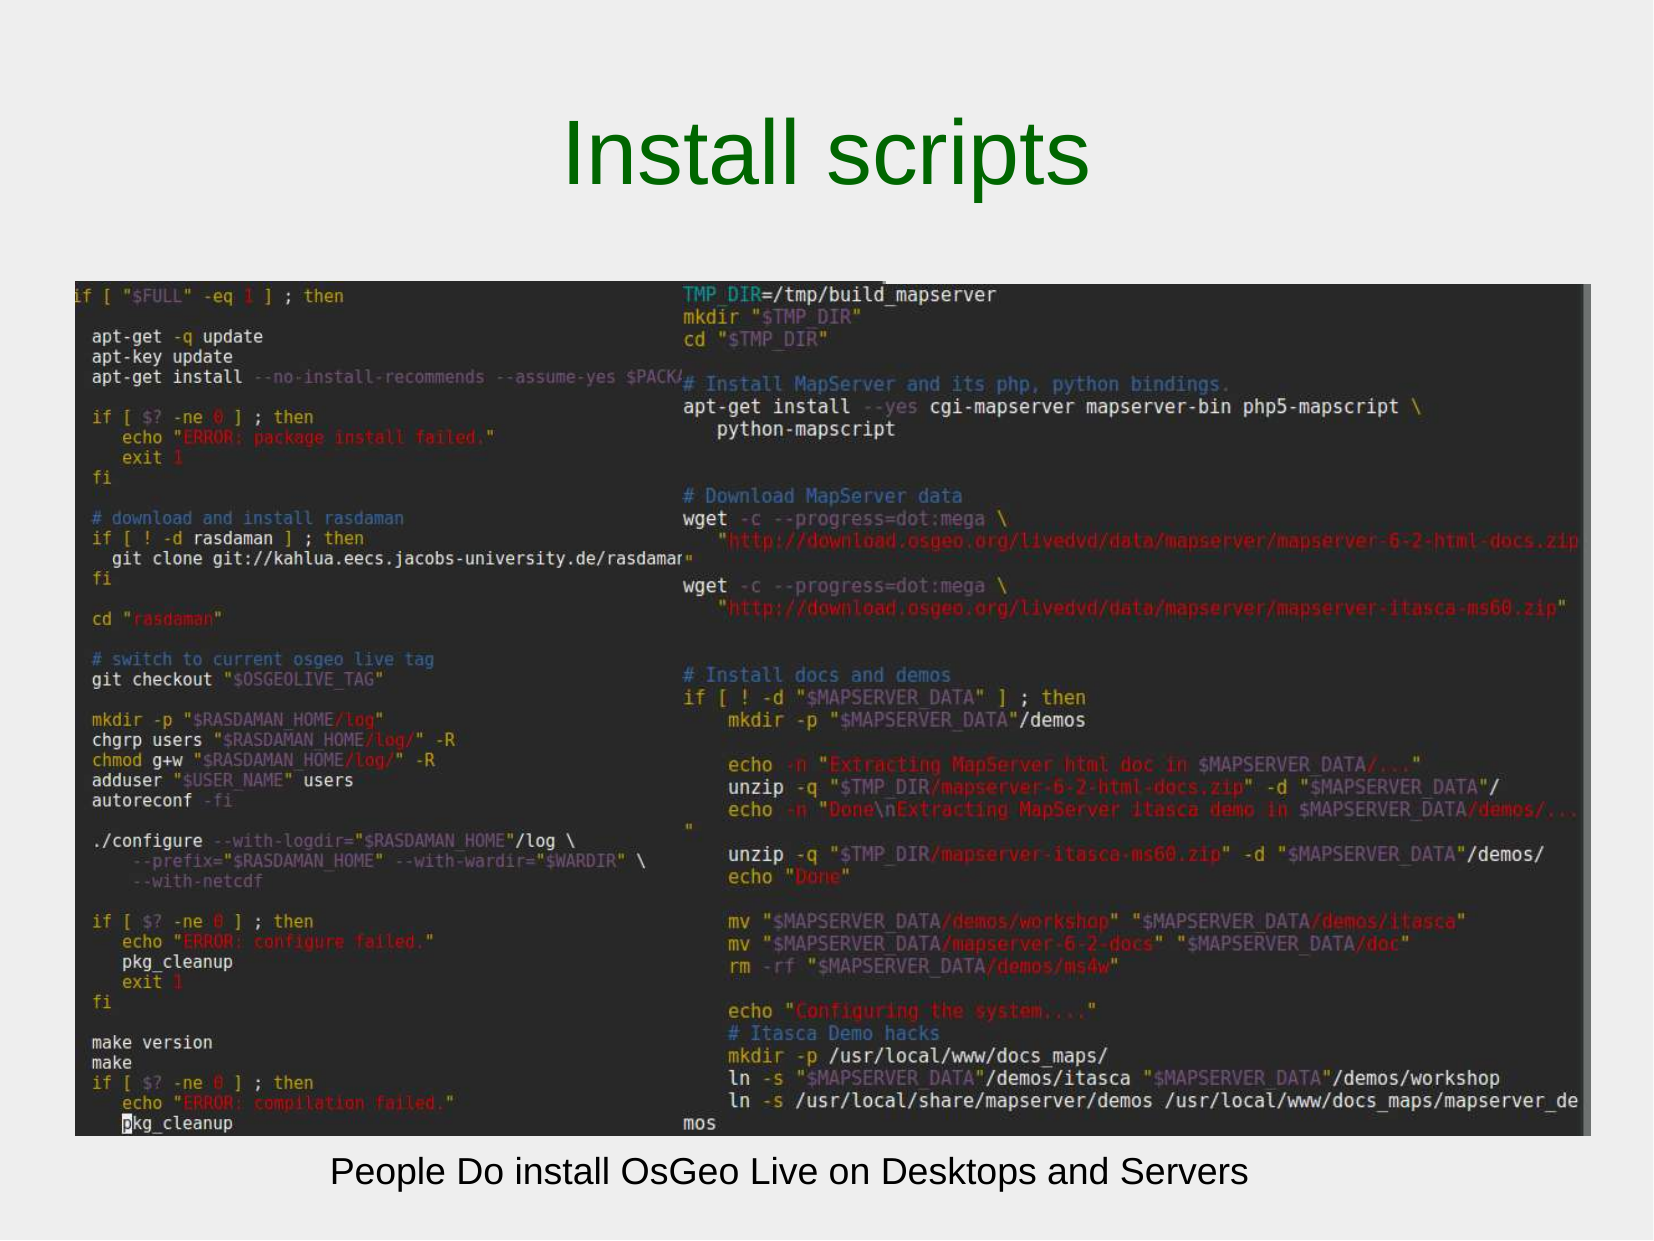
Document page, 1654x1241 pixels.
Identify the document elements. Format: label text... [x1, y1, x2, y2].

text_box People Do install OsGeo Live on Desktops and Servers [315, 1143, 1265, 1201]
picture [75, 281, 1591, 1136]
title Install scripts [82, 49, 1571, 257]
